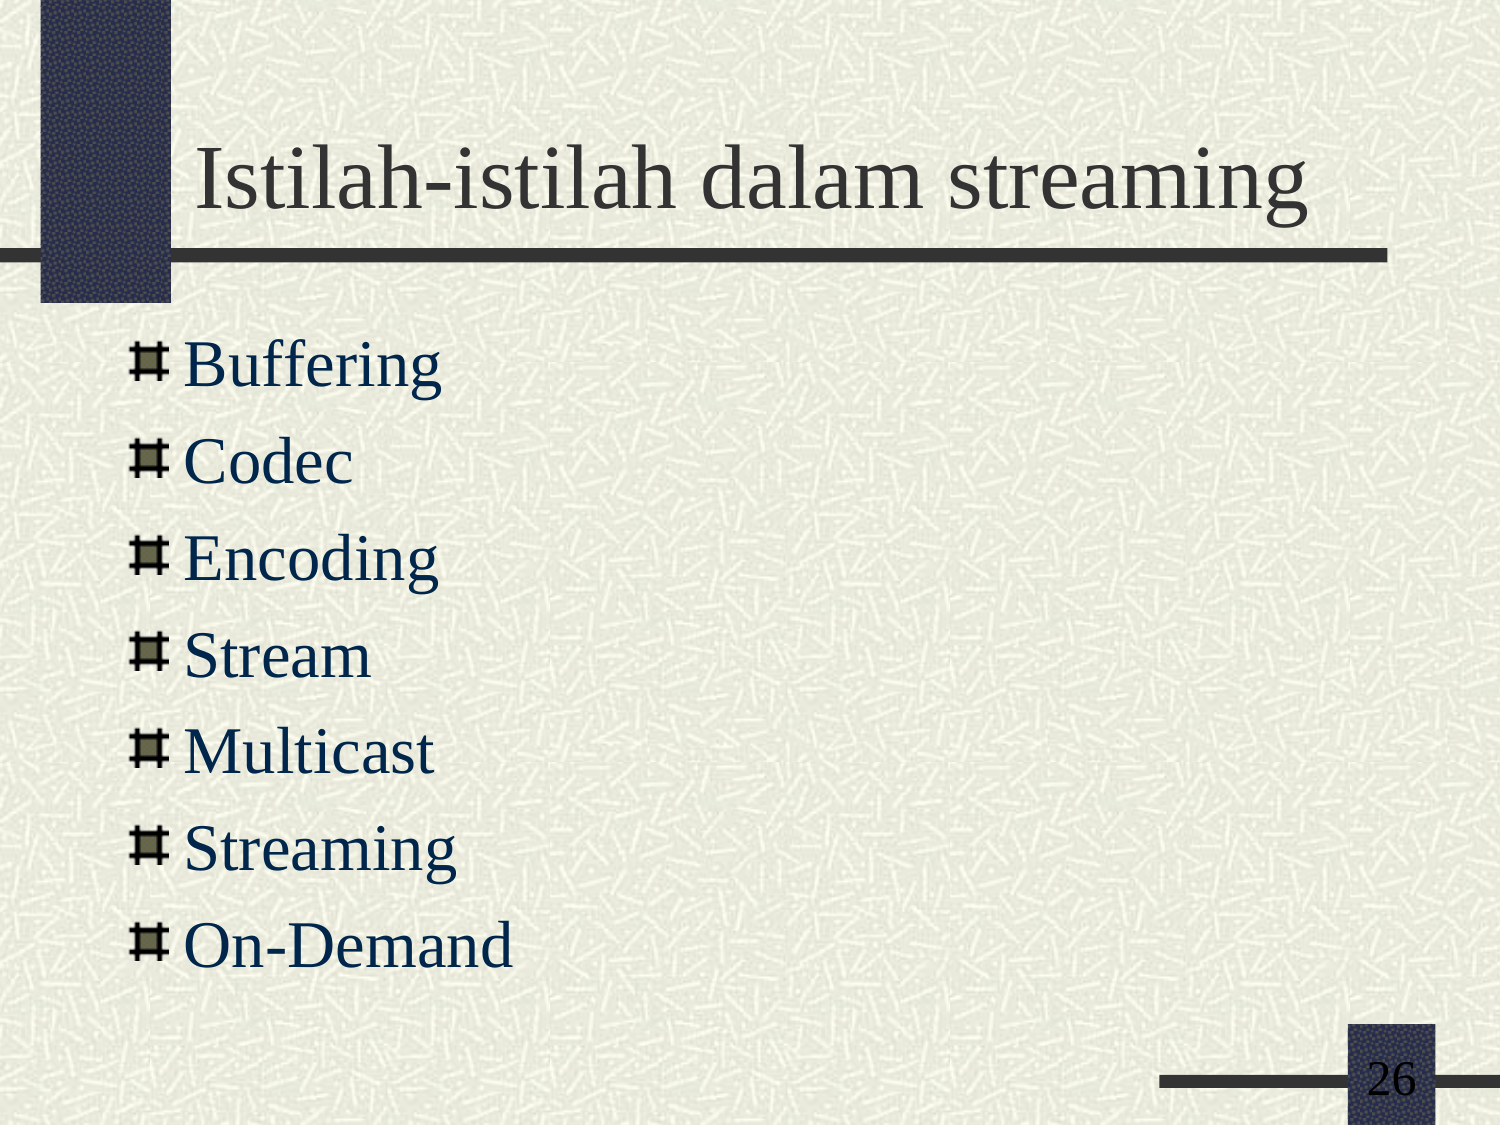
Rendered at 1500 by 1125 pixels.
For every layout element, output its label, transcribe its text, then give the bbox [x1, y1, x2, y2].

picture [0, 0, 1500, 1125]
list Buffering Codec Encoding Stream Multicast Streaming On-Demand [112, 312, 1388, 1000]
title Istilah-istilah dalam streaming [179, 46, 1455, 235]
